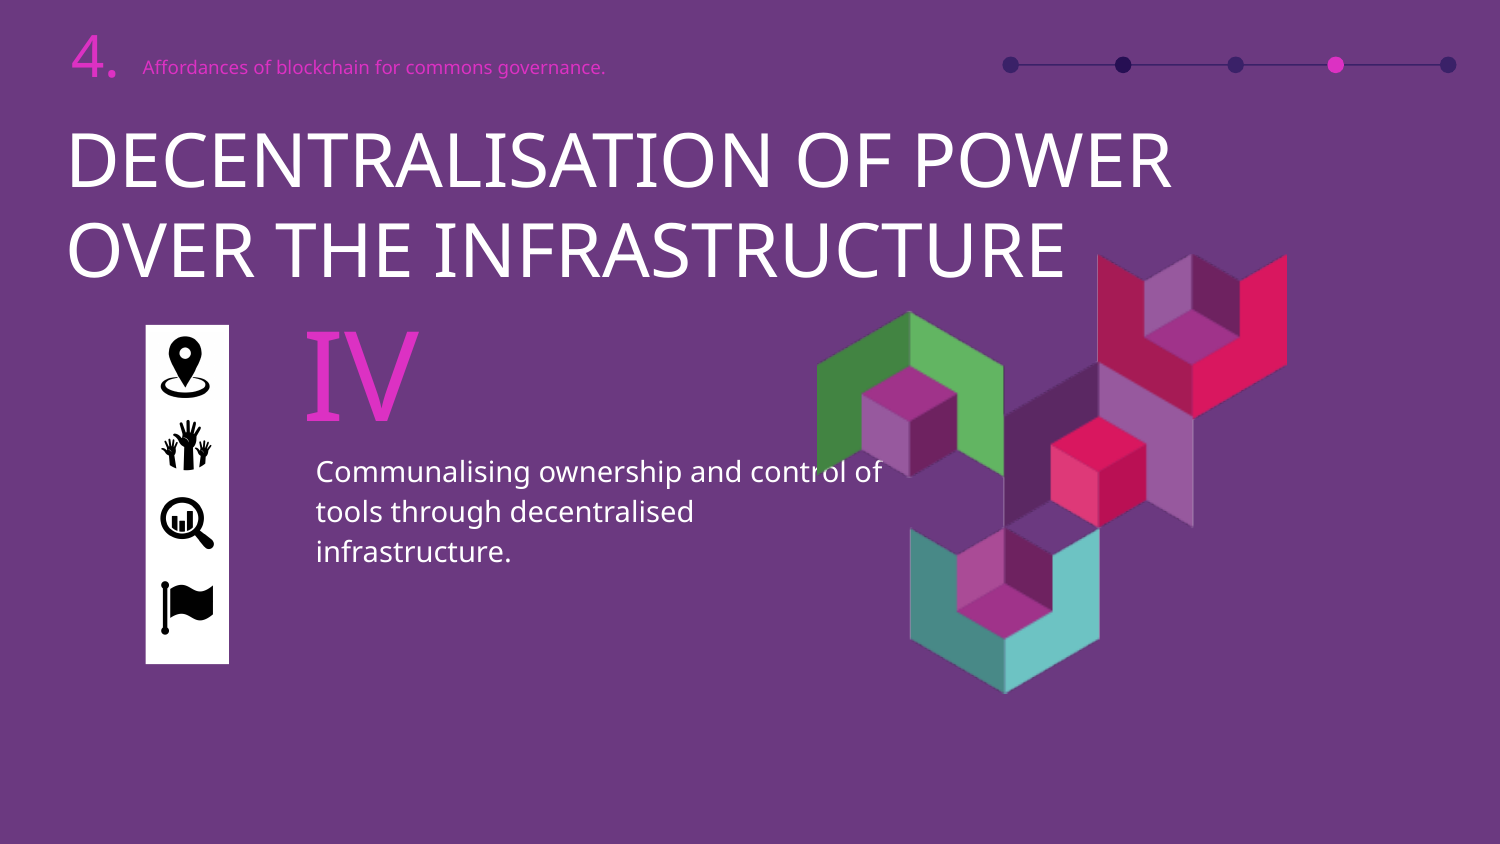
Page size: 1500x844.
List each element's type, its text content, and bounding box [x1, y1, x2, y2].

text_box 4. [56, 4, 165, 111]
picture [817, 305, 1287, 694]
text_box [1114, 56, 1132, 74]
text_box [1327, 56, 1345, 74]
subtitle Communalising ownership and control of tools through decentralised infrastructure. [300, 432, 817, 561]
text_box IV [287, 281, 476, 450]
picture [149, 407, 224, 483]
text_box Affordances of blockchain for commons governance. [127, 40, 987, 89]
text_box [1227, 56, 1244, 74]
text_box [1439, 56, 1457, 74]
text_box [1002, 56, 1019, 74]
picture [149, 332, 224, 400]
picture [159, 580, 216, 637]
picture [153, 489, 221, 557]
text_box [145, 324, 229, 665]
text_box DECENTRALISATION OF POWER OVER THE INFRASTRUCTURE [50, 97, 1397, 305]
